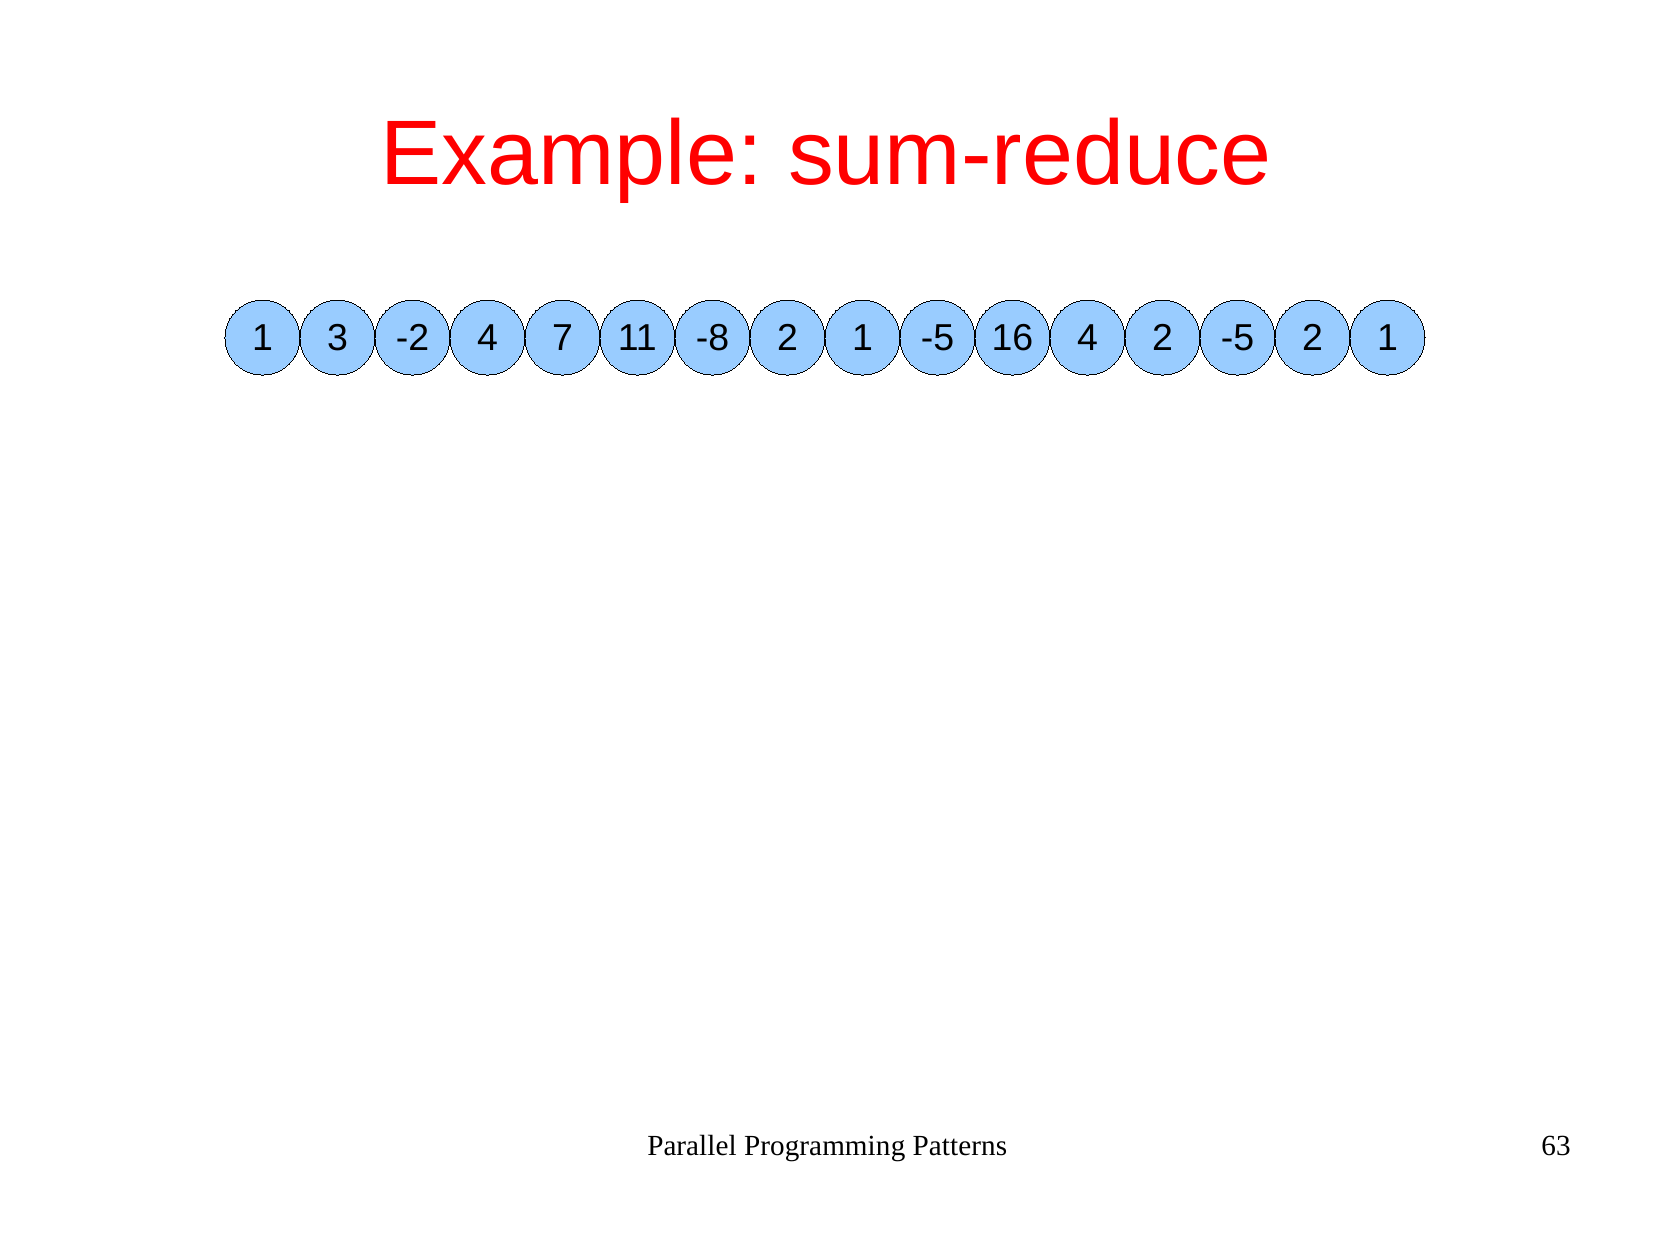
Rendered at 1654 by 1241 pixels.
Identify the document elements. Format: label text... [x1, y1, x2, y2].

text_box 1 [1350, 300, 1426, 376]
title Example: sum-reduce [82, 49, 1571, 257]
text_box 3 [300, 300, 376, 376]
text_box 11 [600, 300, 676, 376]
text_box -5 [900, 300, 976, 376]
text_box 2 [750, 300, 826, 376]
text_box -2 [375, 300, 451, 376]
text_box 2 [1125, 300, 1201, 376]
text_box 16 [975, 300, 1051, 376]
text_box 7 [525, 300, 601, 376]
text_box -8 [675, 300, 751, 376]
text_box -5 [1200, 300, 1276, 376]
text_box 1 [825, 300, 901, 376]
text_box 4 [450, 300, 526, 376]
text_box 4 [1050, 300, 1126, 376]
text_box 2 [1275, 300, 1351, 376]
text_box 1 [224, 300, 301, 376]
